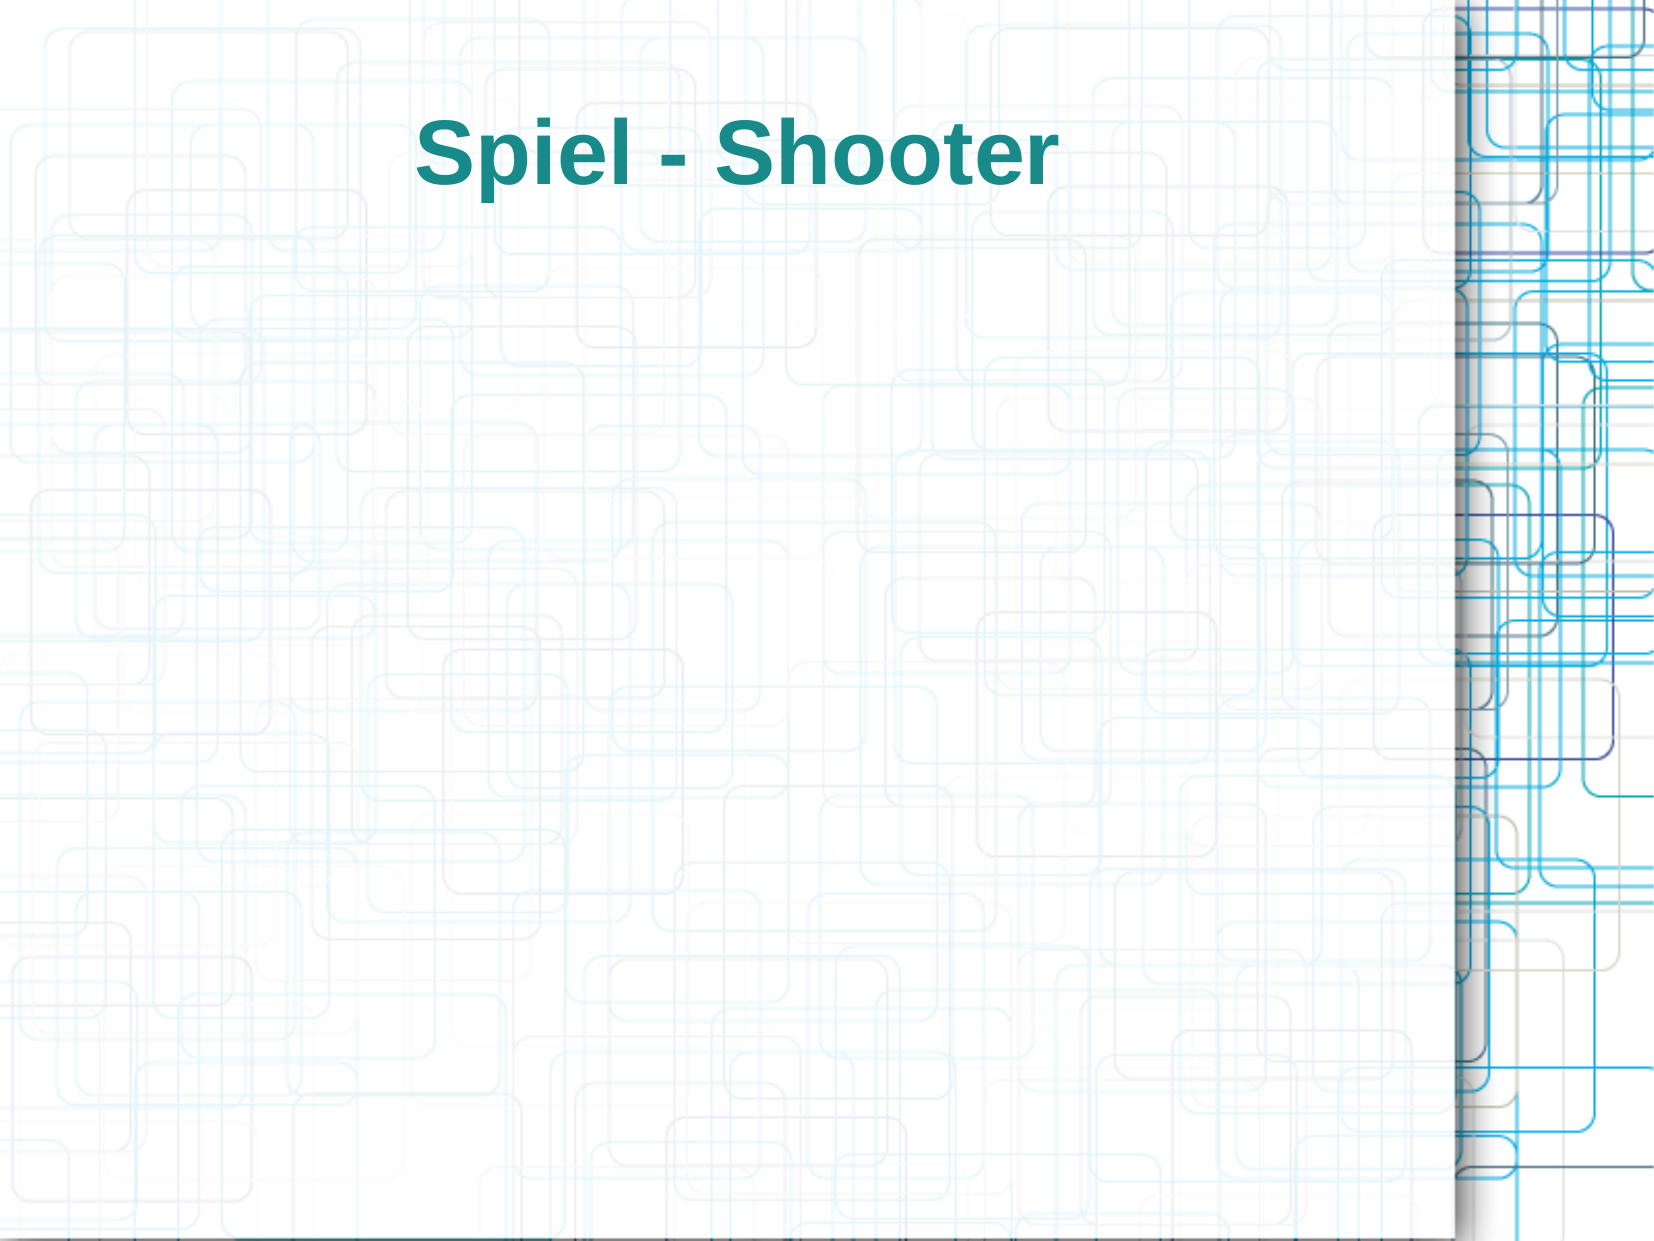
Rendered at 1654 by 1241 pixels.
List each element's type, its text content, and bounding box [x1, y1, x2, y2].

picture [0, 0, 1654, 1241]
title Spiel - Shooter [59, 49, 1418, 257]
